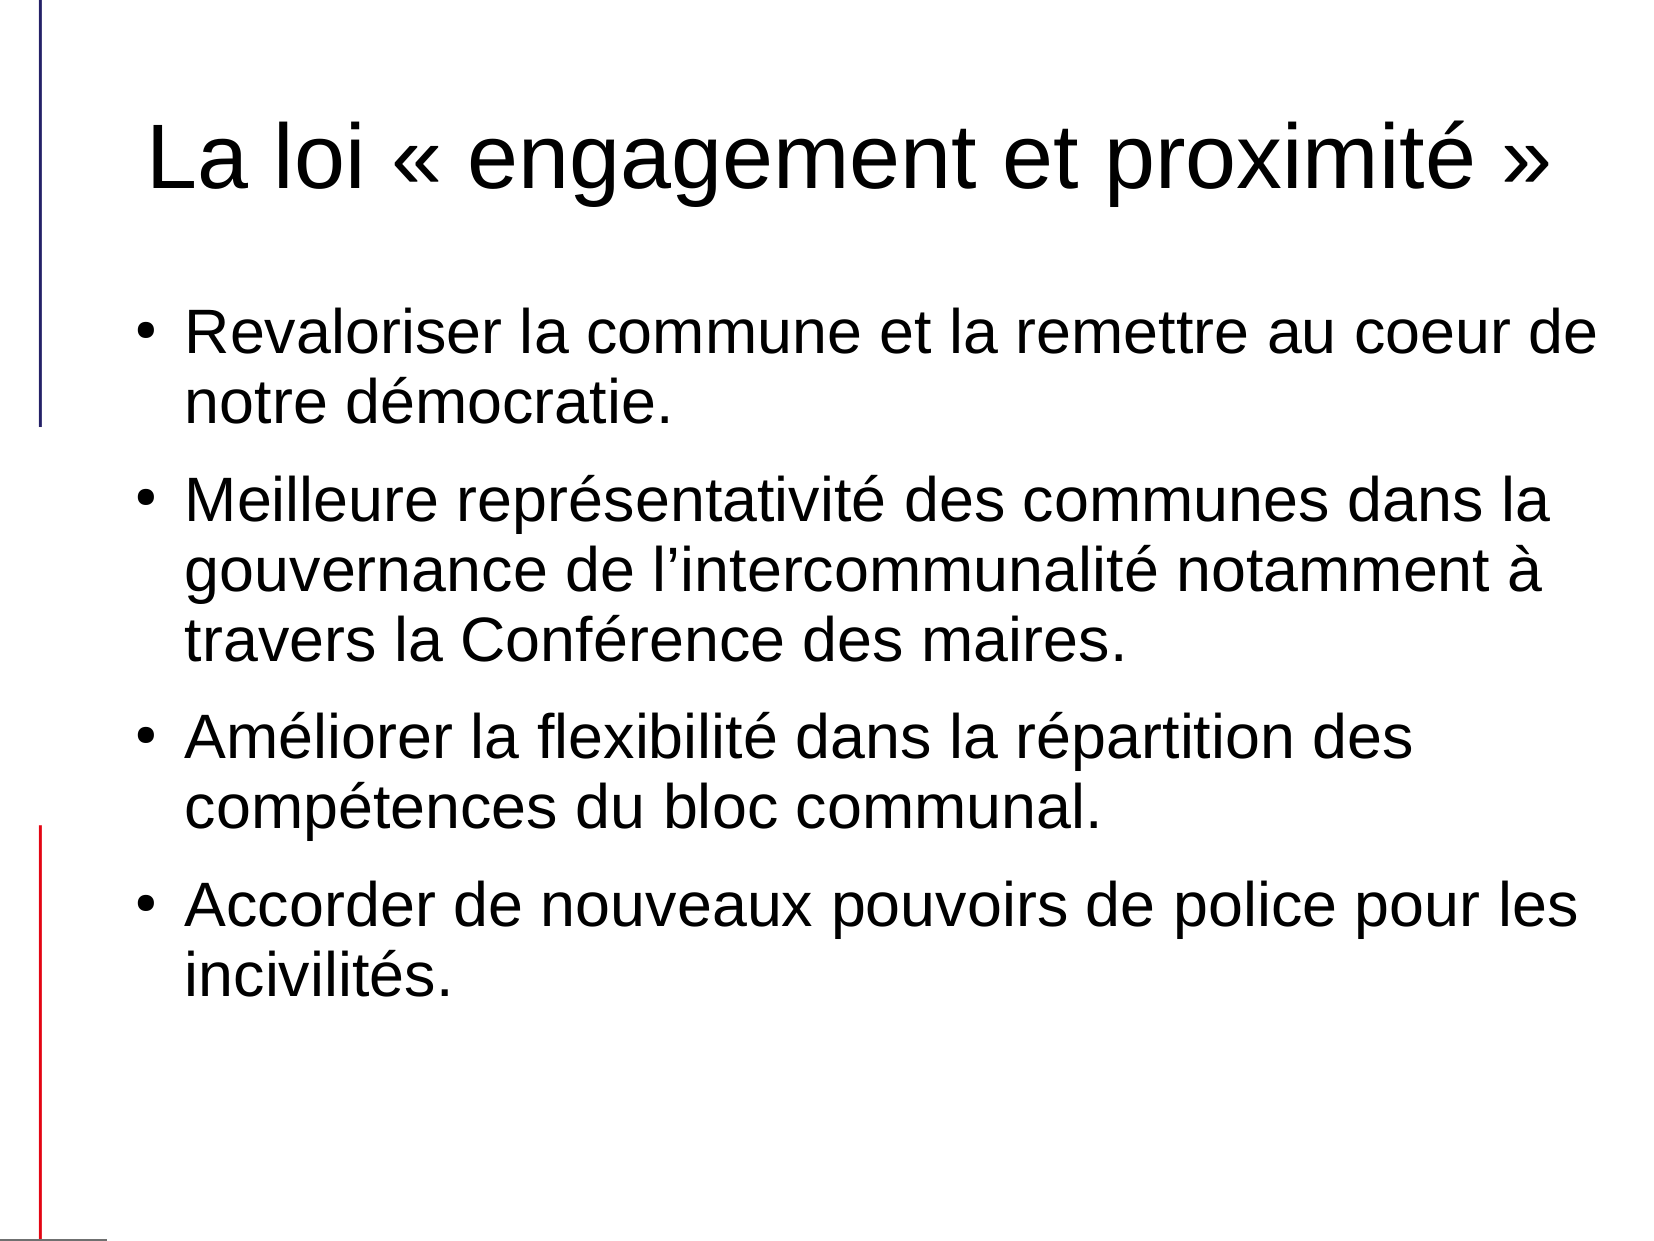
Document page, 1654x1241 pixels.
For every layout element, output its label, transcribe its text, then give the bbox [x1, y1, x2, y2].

list Revaloriser la commune et la remettre au coeur de notre démocratie. Meilleure représentativité des communes dans la gouvernance de l’intercommunalité notamment à travers la Conférence des maires. Améliorer la flexibilité dans la répartition des compétences du bloc communal. Accorder de nouveaux pouvoirs de police pour les incivilités. [118, 296, 1607, 1016]
title La loi « engagement et proximité » [107, 52, 1595, 260]
picture [0, 0, 107, 1241]
